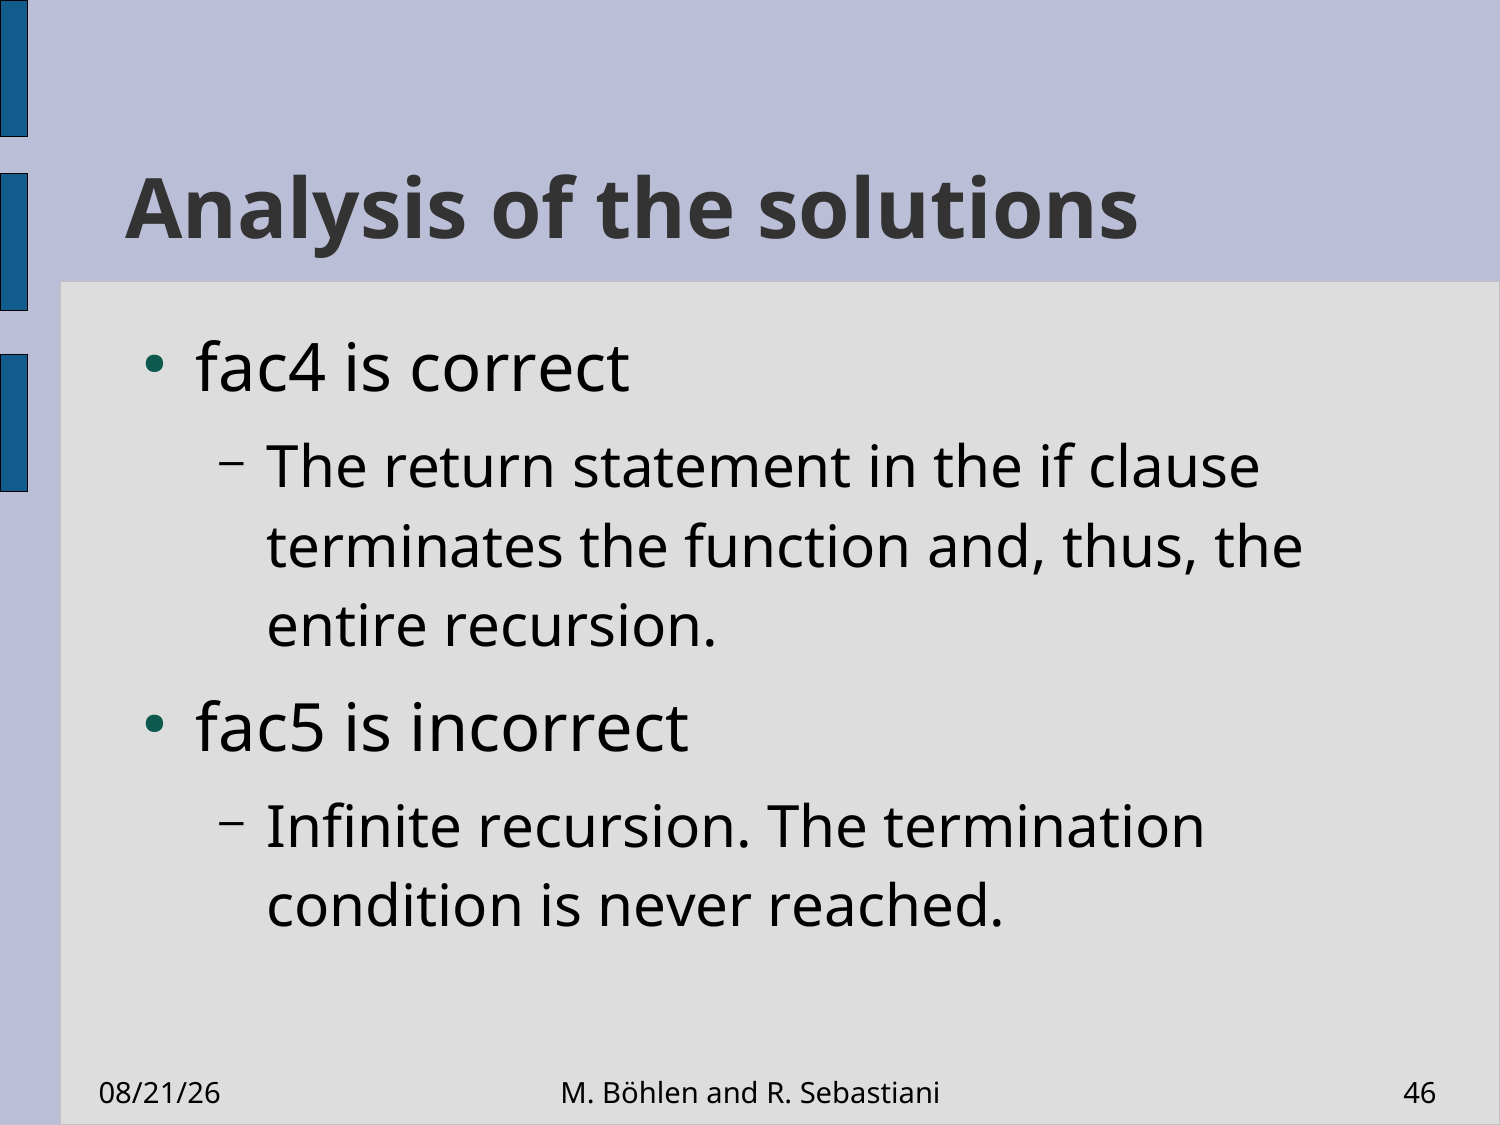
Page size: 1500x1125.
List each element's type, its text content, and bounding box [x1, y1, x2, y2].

title Analysis of the solutions [110, 67, 1392, 271]
list fac4 is correct The return statement in the if clause terminates the function and, thus, the entire recursion. fac5 is incorrect Infinite recursion. The termination condition is never reached. [110, 312, 1392, 1037]
